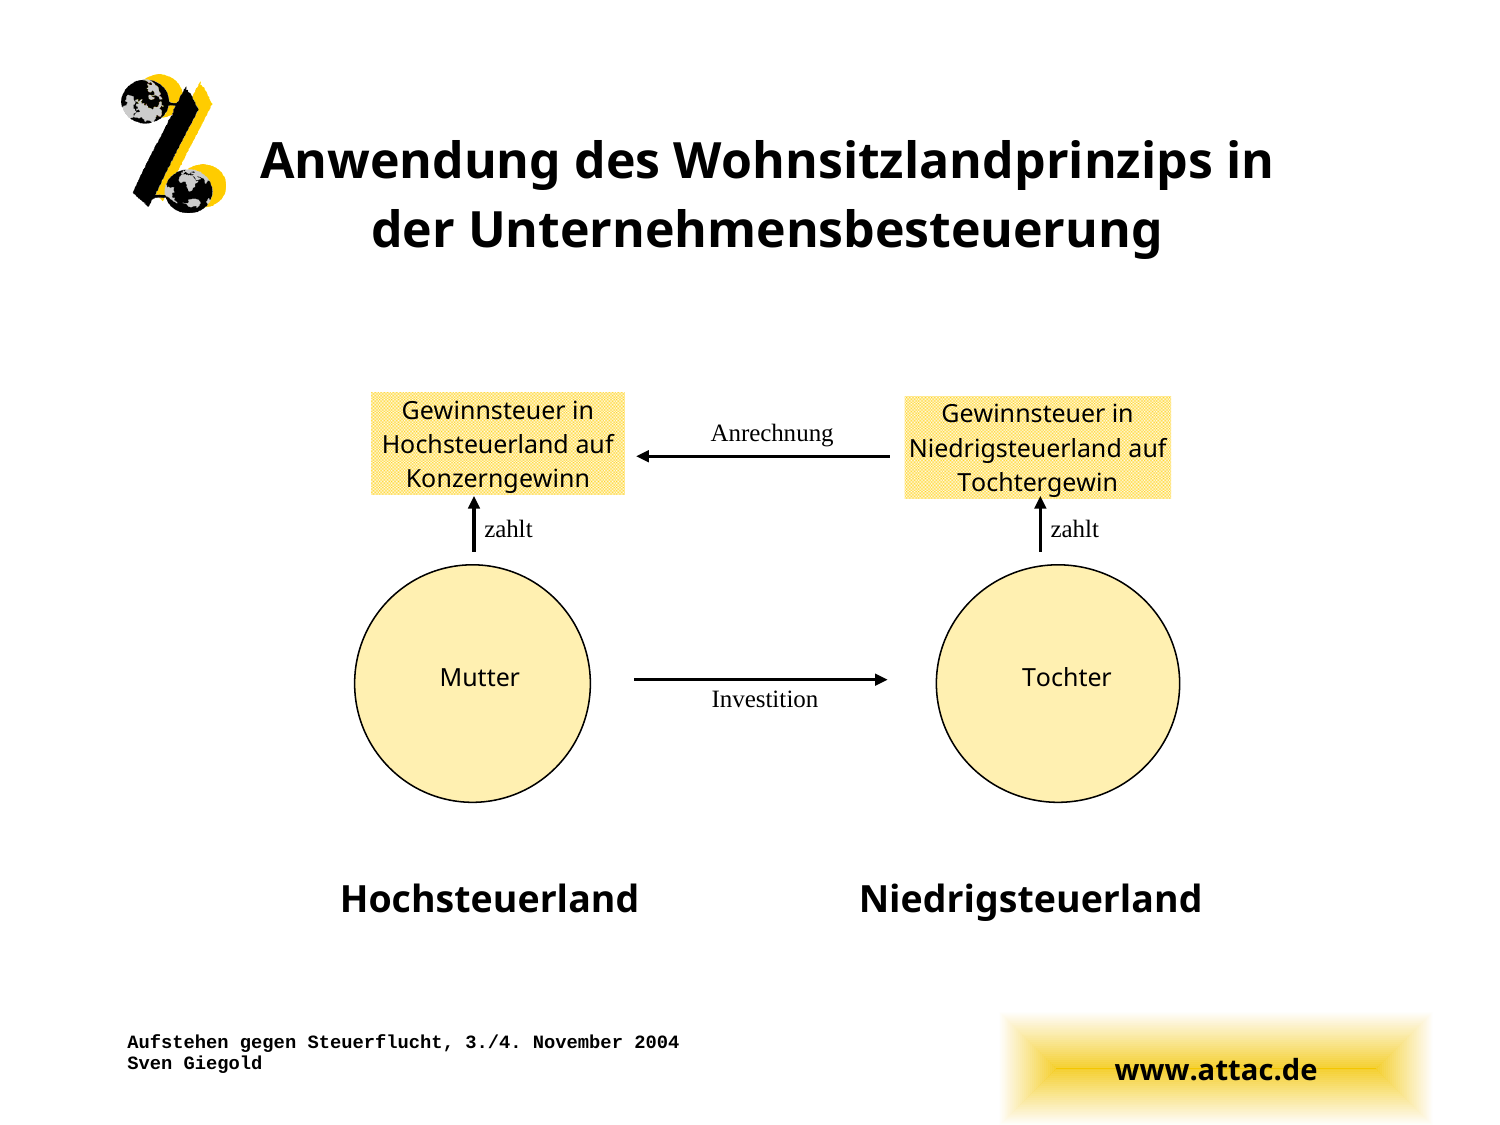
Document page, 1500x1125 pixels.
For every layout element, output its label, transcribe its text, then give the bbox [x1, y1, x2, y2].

text_box Tochter [992, 652, 1143, 702]
text_box Mutter [404, 652, 555, 702]
text_box [354, 564, 591, 803]
text_box Gewinnsteuer in Hochsteuerland auf Konzerngewinn [371, 392, 625, 495]
title Anwendung des Wohnsitzlandprinzips in der Unternehmensbesteuerung [230, 96, 1304, 292]
text_box zahlt [462, 507, 555, 551]
text_box Hochsteuerland [324, 864, 705, 932]
text_box zahlt [1028, 507, 1122, 551]
picture [121, 74, 226, 213]
text_box Investition [643, 677, 887, 721]
text_box Gewinnsteuer in Niedrigsteuerland auf Tochtergewin [904, 396, 1172, 499]
text_box [936, 564, 1180, 803]
text_box Anrechnung [668, 411, 877, 455]
text_box Niedrigsteuerland [844, 864, 1268, 932]
